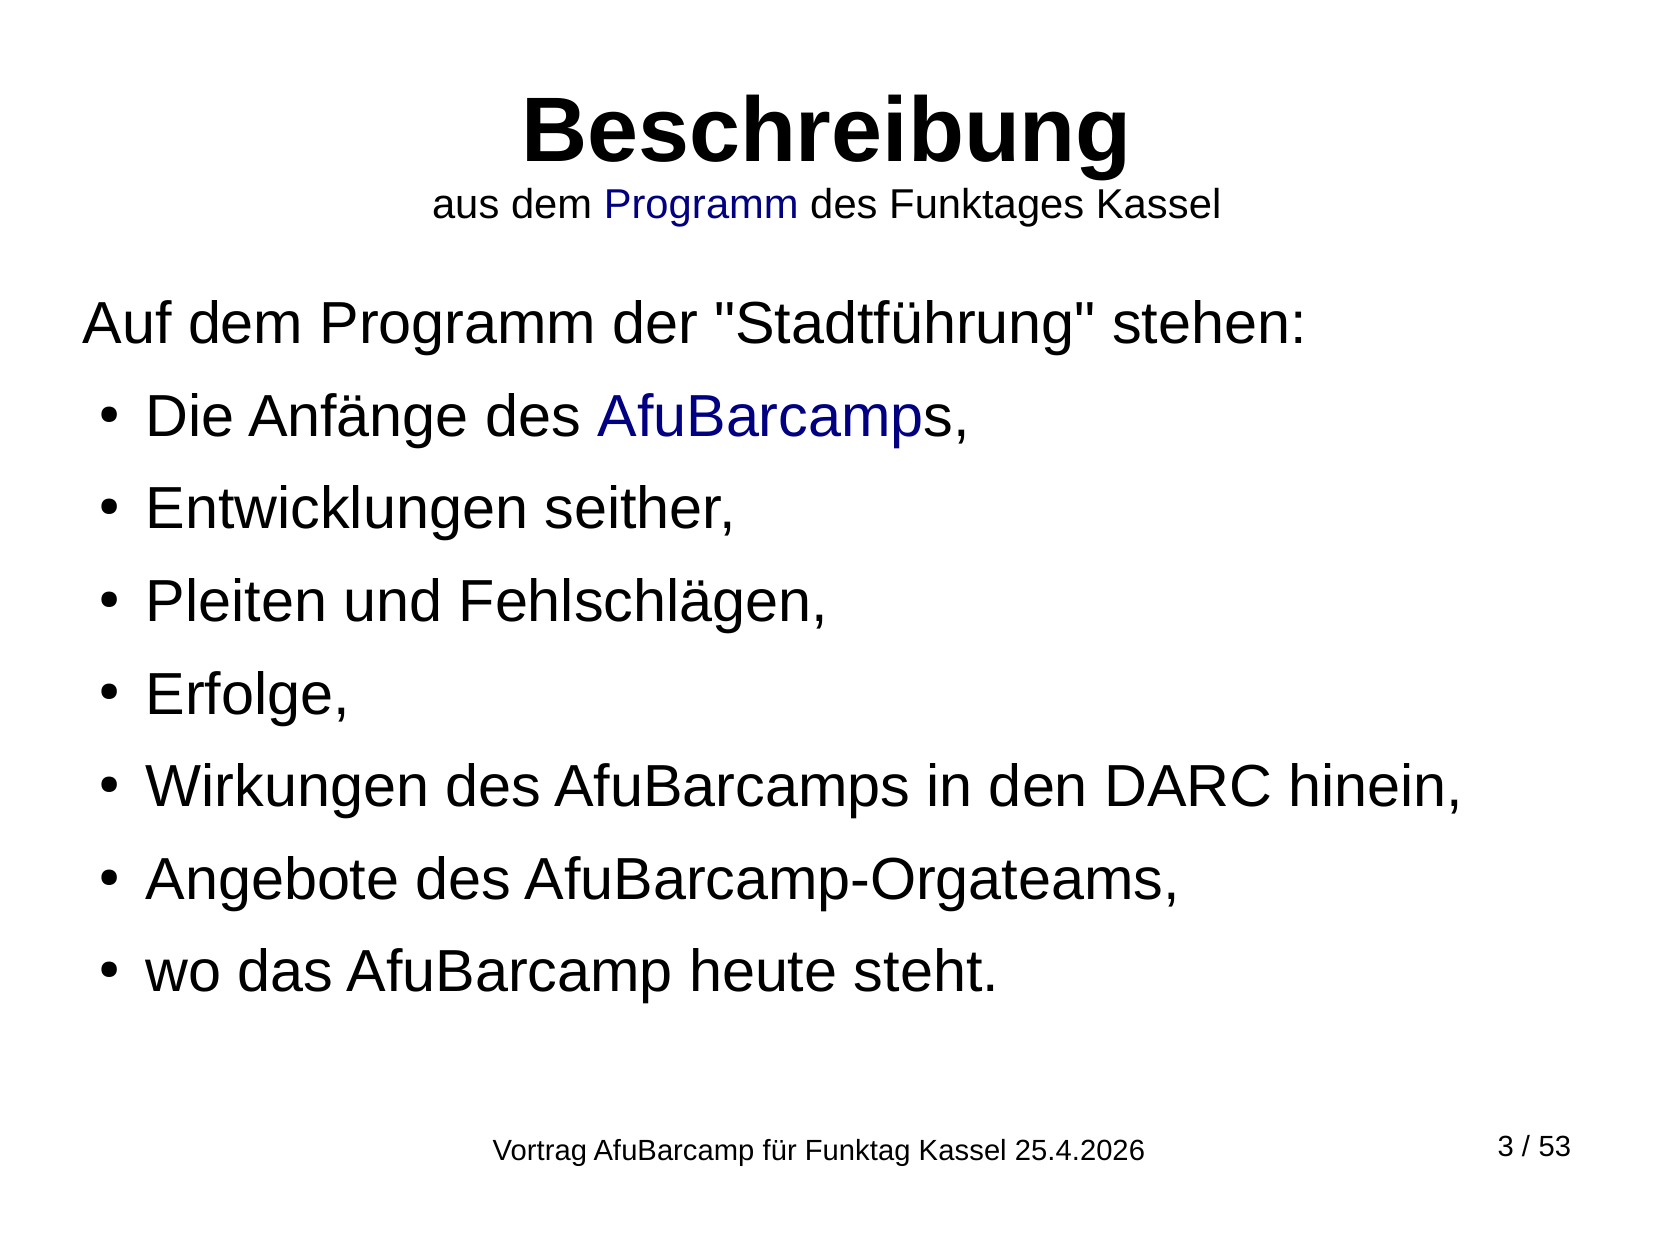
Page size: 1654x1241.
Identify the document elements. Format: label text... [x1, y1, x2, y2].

title Beschreibung aus dem Programm des Funktages Kassel [82, 49, 1571, 257]
list Auf dem Programm der "Stadtführung" stehen: Die Anfänge des AfuBarcamps, Entwicklungen seither, Pleiten und Fehlschlägen, Erfolge, Wirkungen des AfuBarcamps in den DARC hinein, Angebote des AfuBarcamp-Orgateams, wo das AfuBarcamp heute steht. [82, 290, 1571, 1010]
